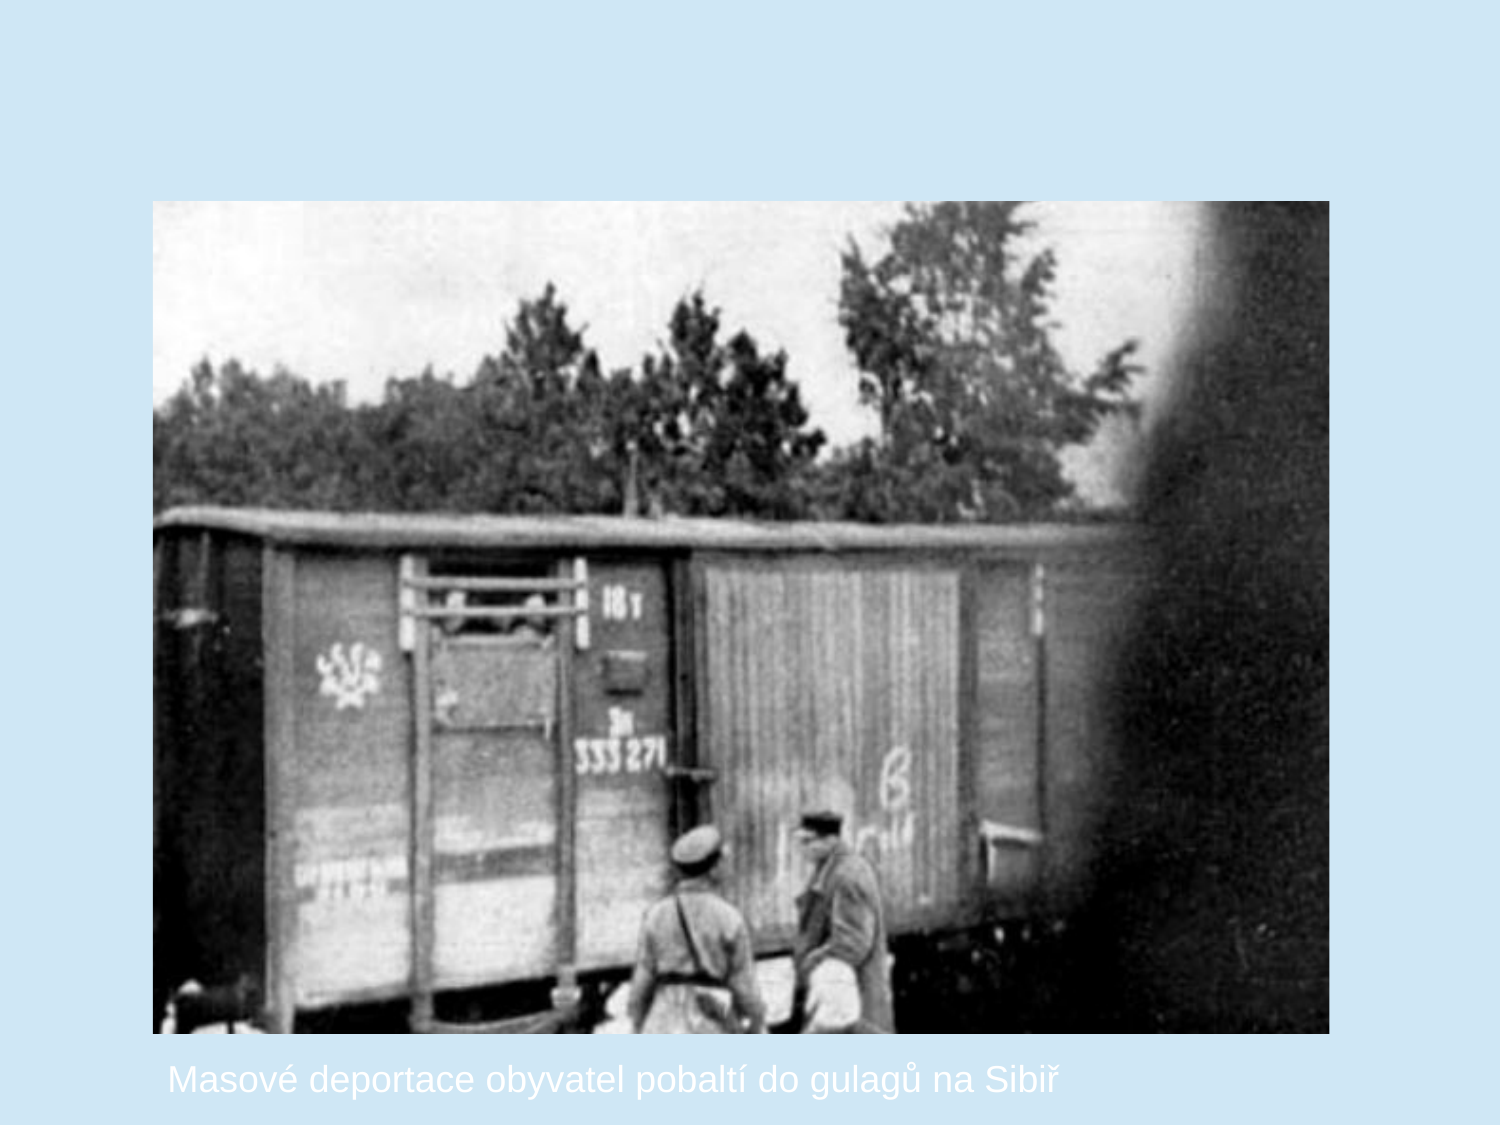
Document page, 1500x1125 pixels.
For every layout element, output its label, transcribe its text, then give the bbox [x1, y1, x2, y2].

picture [152, 201, 1330, 1034]
text_box Masové deportace obyvatel pobaltí do gulagů na Sibiř [152, 1048, 1330, 1108]
